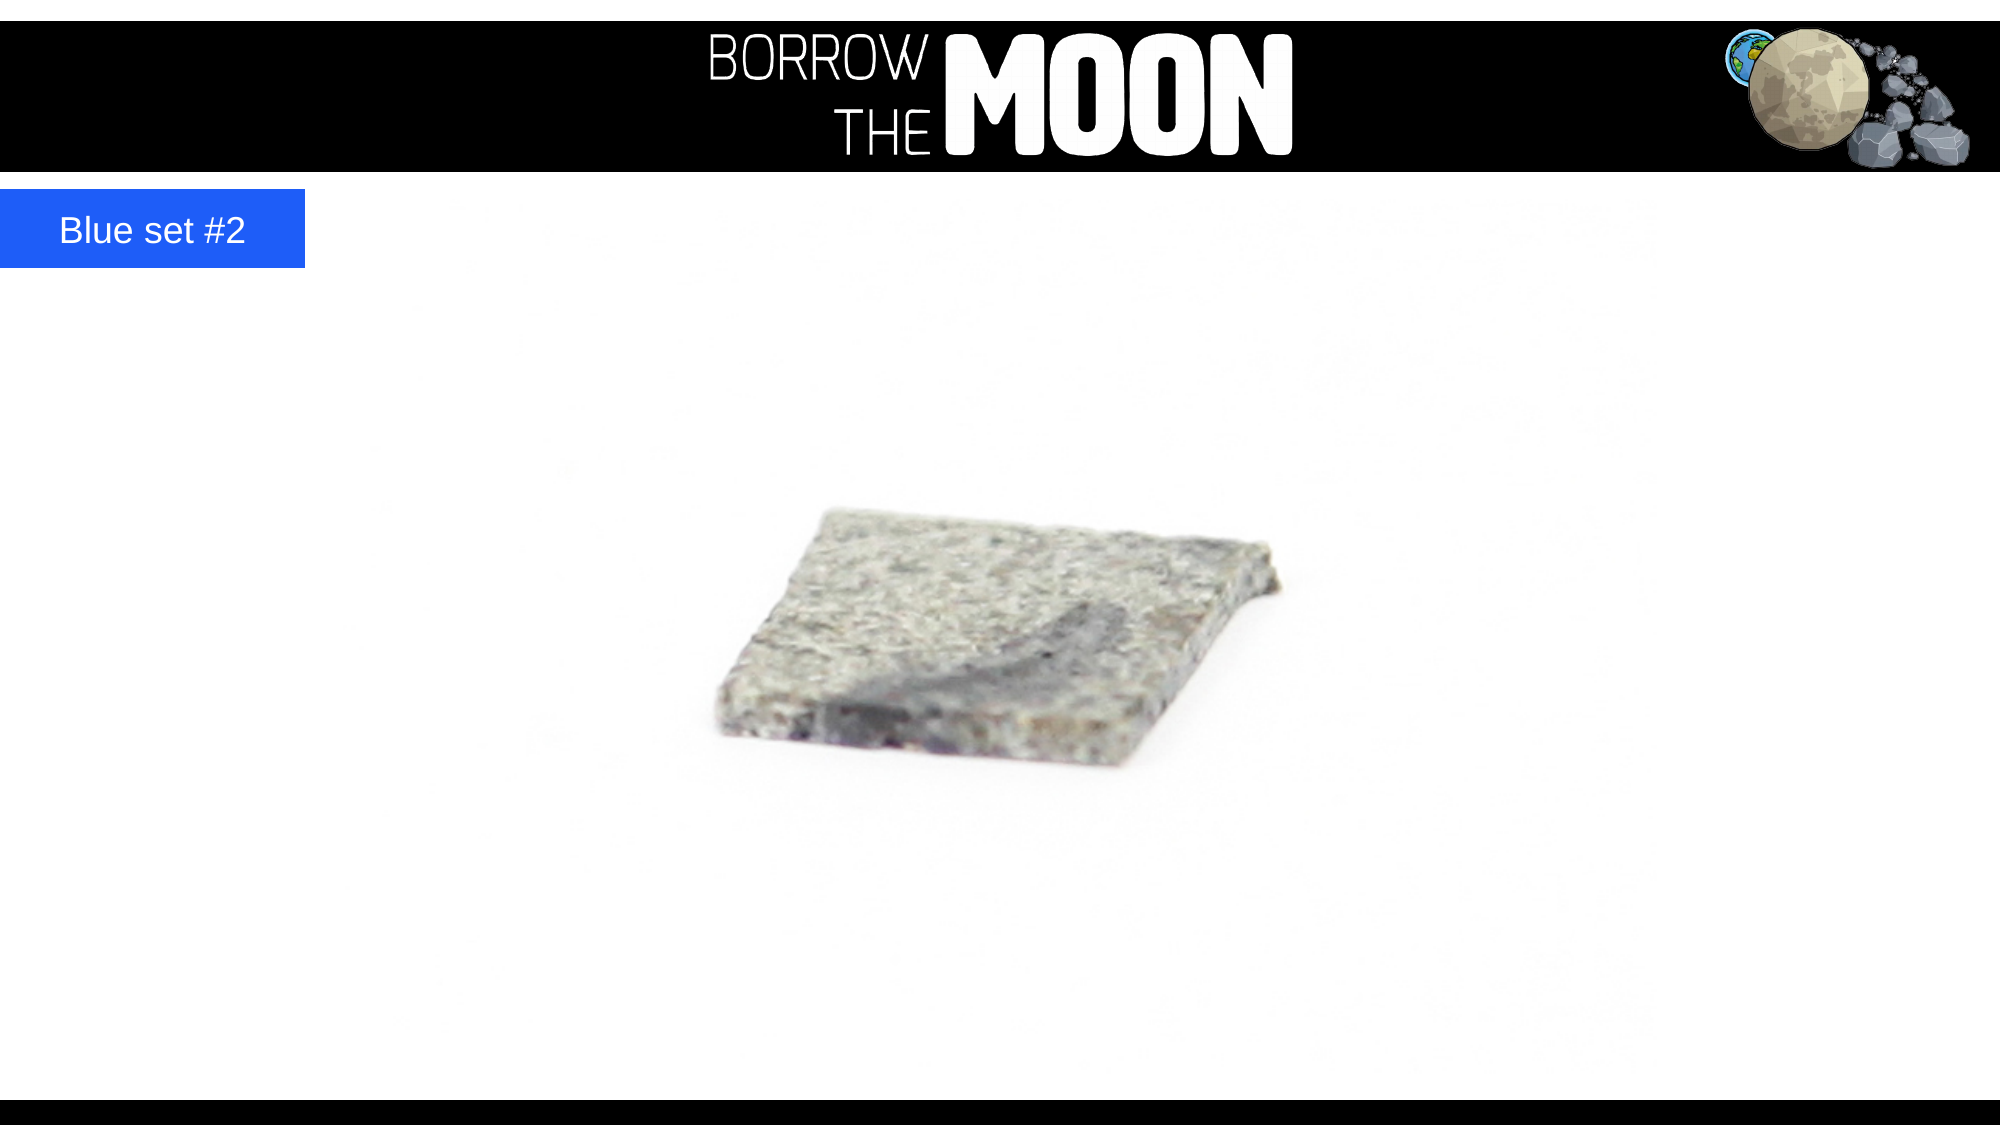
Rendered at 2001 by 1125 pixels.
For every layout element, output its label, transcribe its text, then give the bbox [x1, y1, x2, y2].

picture [343, 199, 1657, 1074]
text_box Blue set #2 [0, 189, 305, 268]
